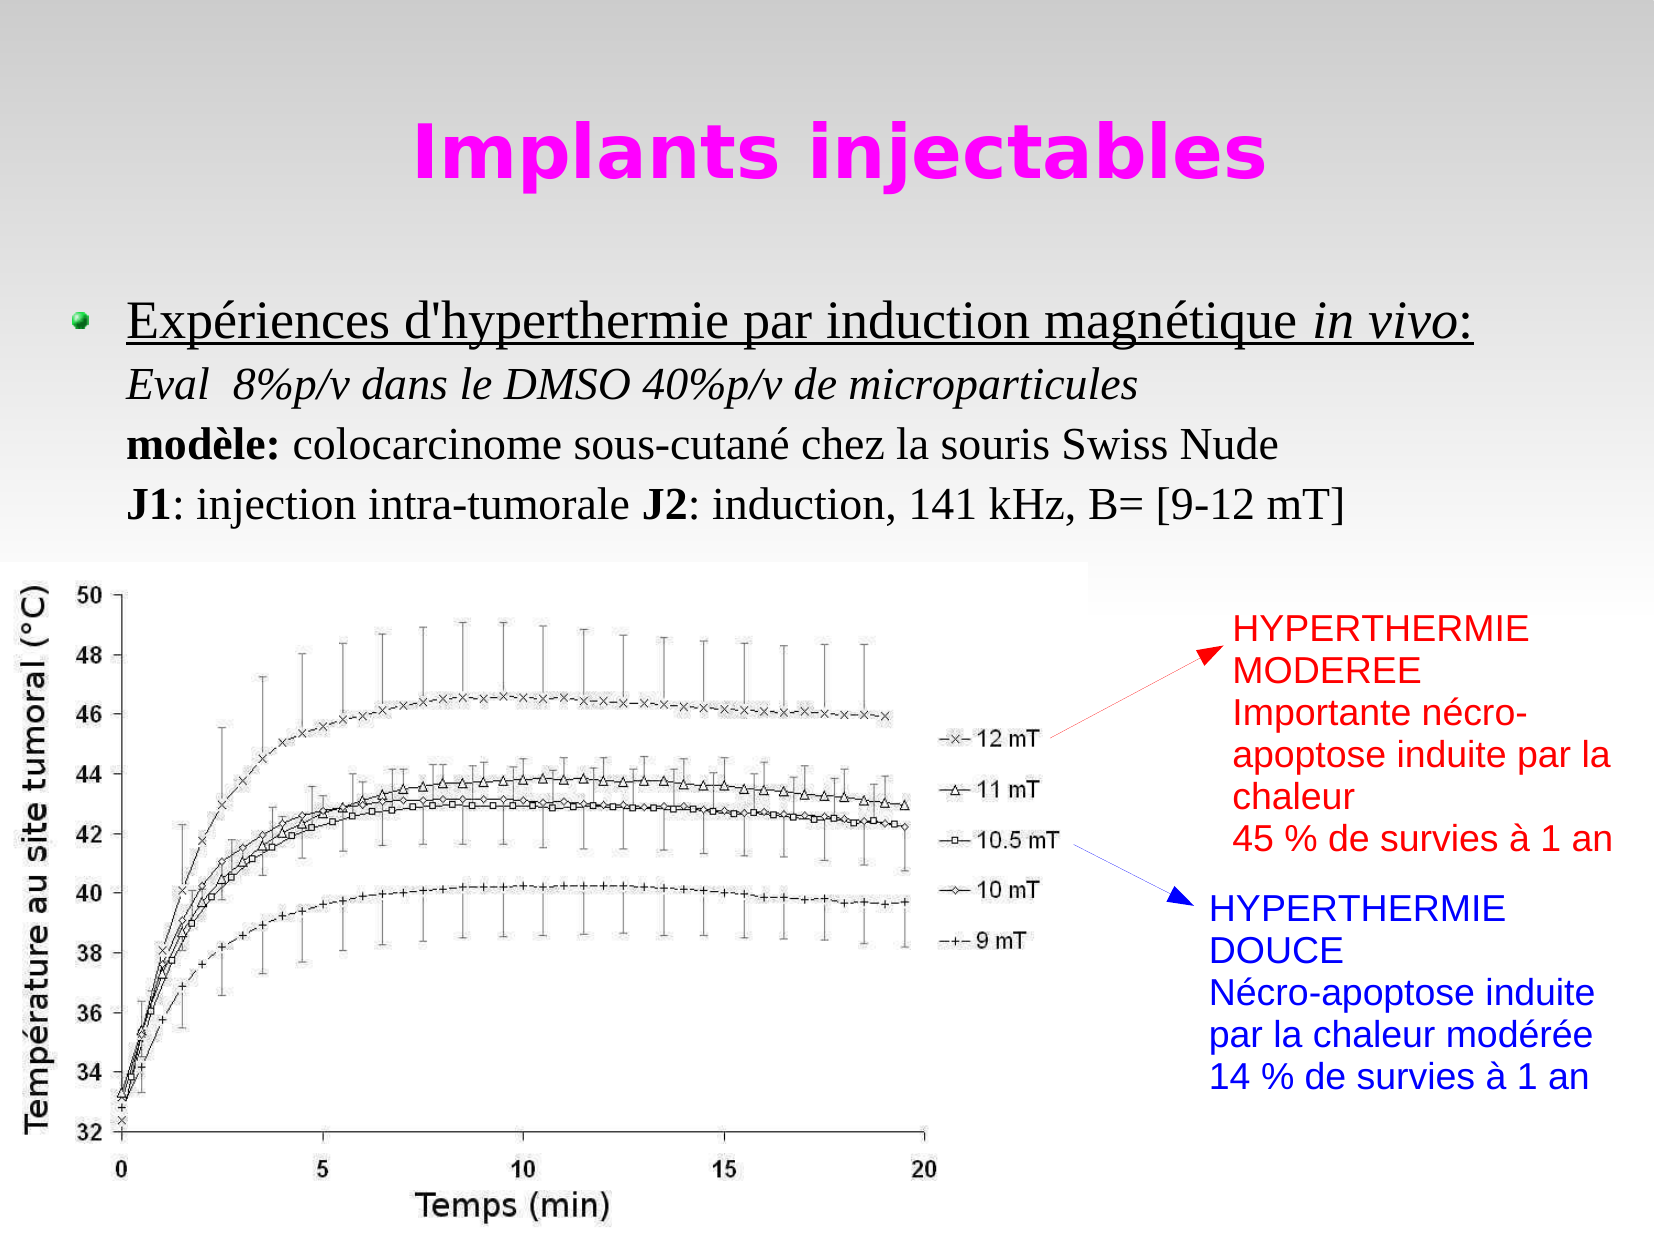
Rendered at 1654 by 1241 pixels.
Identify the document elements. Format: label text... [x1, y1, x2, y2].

title Implants injectables [82, 49, 1571, 257]
picture [0, 562, 1088, 1241]
text_box HYPERTHERMIE MODEREE Importante nécro-apoptose induite par la chaleur 45 % de survies à 1 an [1217, 600, 1631, 867]
list Expériences d'hyperthermie par induction magnétique in vivo: Eval 8%p/v dans le DMSO 40%p/v de microparticules modèle: colocarcinome sous-cutané chez la souris Swiss Nude J1: injection intra-tumorale J2: induction, 141 kHz, B= [9-12 mT] [37, 290, 1654, 563]
text_box HYPERTHERMIE DOUCE Nécro-apoptose induite par la chaleur modérée 14 % de survies à 1 an [1194, 880, 1613, 1105]
